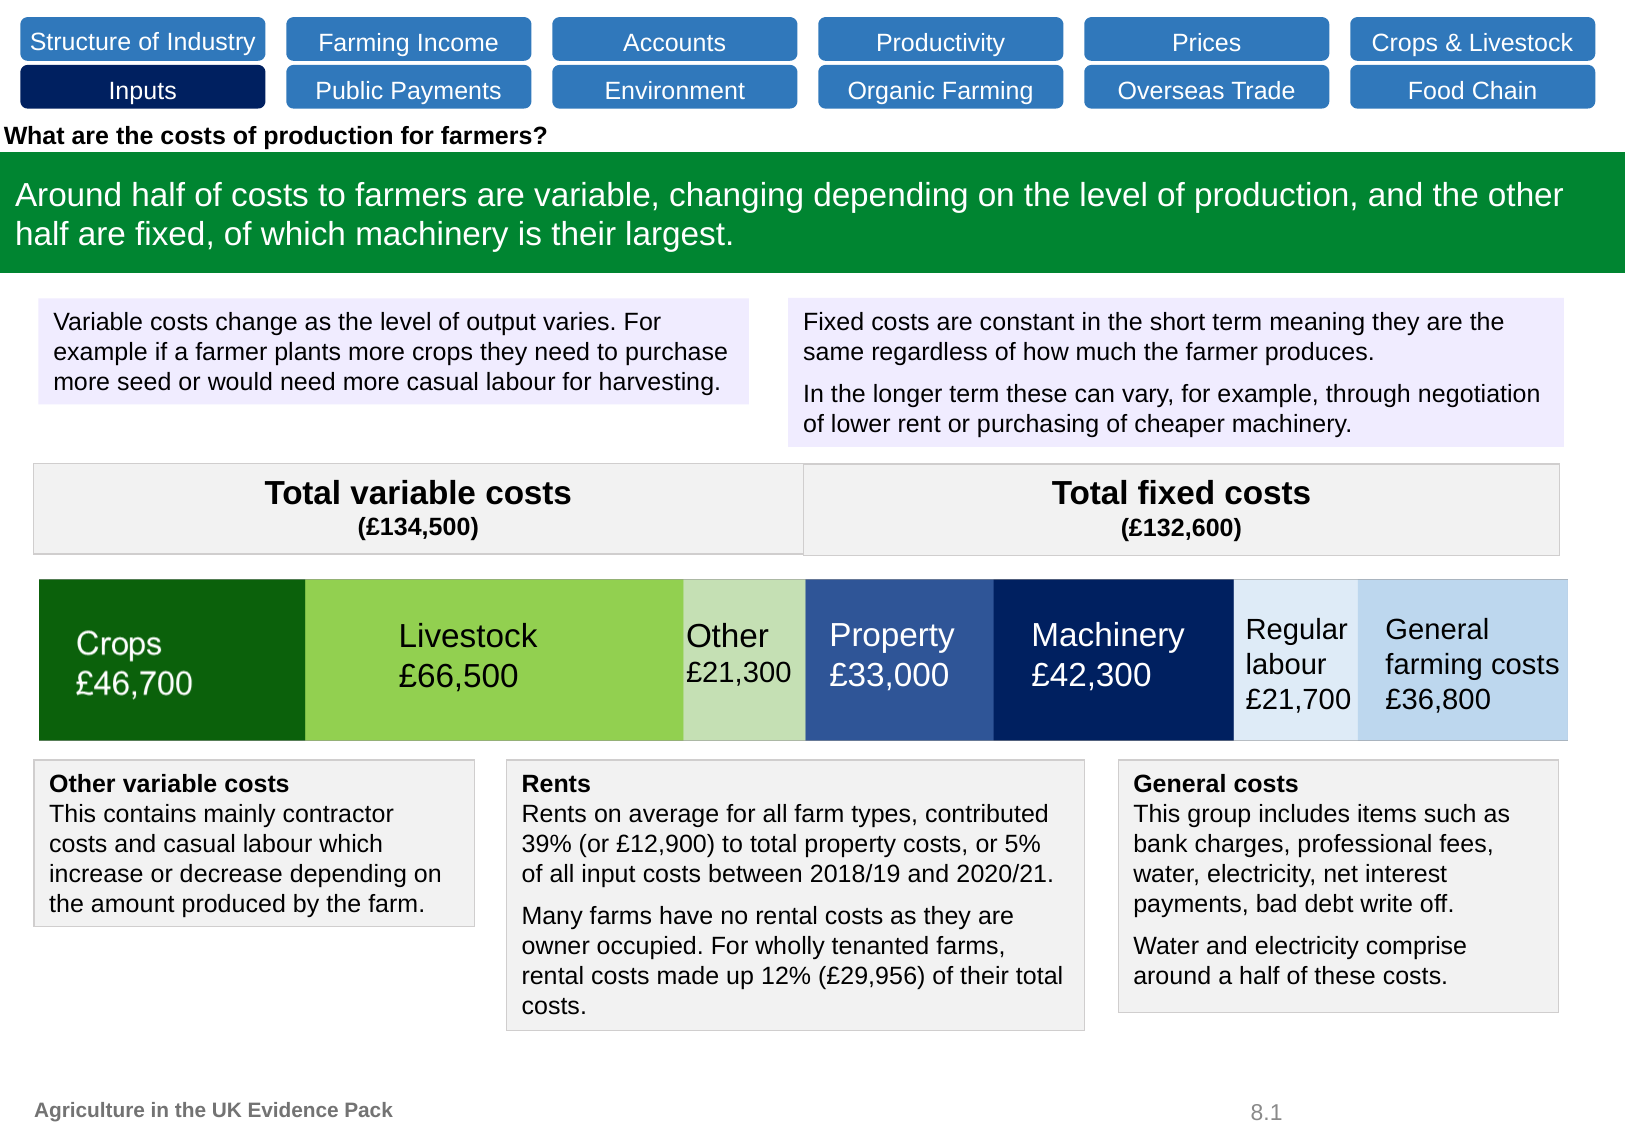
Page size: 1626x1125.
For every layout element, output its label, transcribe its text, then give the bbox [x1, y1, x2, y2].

text_box Fixed costs are constant in the short term meaning they are the same regardless of how much the farmer produces. In the longer term these can vary, for example, through negotiation of lower rent or purchasing of cheaper machinery. [788, 297, 1564, 447]
text_box Structure of Industry [20, 17, 266, 61]
picture [1446, 699, 1454, 707]
text_box Rents Rents on average for all farm types, contributed 39% (or £12,900) to total property costs, or 5% of all input costs between 2018/19 and 2020/21. Many farms have no rental costs as they are owner occupied. For wholly tenanted farms, rental costs made up 12% (£29,956) of their total costs. [506, 760, 1085, 1031]
text_box Agriculture in the UK Evidence Pack [34, 1097, 393, 1122]
text_box Inputs [20, 64, 266, 109]
text_box Overseas Trade [1084, 64, 1330, 109]
text_box Around half of costs to farmers are variable, changing depending on the level of production, and the other half are fixed, of which machinery is their largest. [0, 152, 1625, 273]
text_box Other variable costs This contains mainly contractor costs and casual labour which increase or decrease depending on the amount produced by the farm. [34, 760, 475, 927]
text_box General costs This group includes items such as bank charges, professional fees, water, electricity, net interest payments, bad debt write off. Water and electricity comprise around a half of these costs. [1118, 760, 1559, 1013]
text_box What are the costs of production for farmers? [0, 112, 570, 152]
text_box Productivity [818, 17, 1064, 61]
text_box Environment [552, 64, 798, 109]
picture [1446, 691, 1454, 697]
picture [1462, 691, 1470, 707]
text_box Regular labour £21,700 [1230, 603, 1370, 690]
text_box Farming Income [286, 17, 532, 61]
picture [1339, 691, 1347, 707]
text_box Crops & Livestock [1350, 17, 1596, 61]
picture [17, 436, 1589, 887]
text_box Other £21,300 [671, 606, 814, 693]
text_box Machinery £42,300 [1016, 606, 1246, 704]
text_box Property £33,000 [814, 606, 1016, 704]
picture [1322, 691, 1330, 707]
text_box Prices [1084, 17, 1330, 61]
text_box Organic Farming [818, 64, 1064, 109]
text_box 8.1 [1235, 1081, 1602, 1125]
text_box Variable costs change as the level of output varies. For example if a farmer plants more crops they need to purchase more seed or would need more casual labour for harvesting. [38, 298, 749, 405]
text_box General farming costs £36,800 [1370, 602, 1605, 690]
text_box Food Chain [1350, 64, 1596, 109]
picture [1421, 698, 1429, 707]
text_box Livestock £66,500 [383, 606, 613, 704]
text_box Public Payments [286, 64, 532, 109]
picture [1478, 691, 1486, 707]
text_box Total variable costs (£134,500) [33, 463, 803, 554]
text_box Accounts [552, 17, 798, 61]
text_box Total fixed costs (£132,600) [803, 464, 1560, 556]
